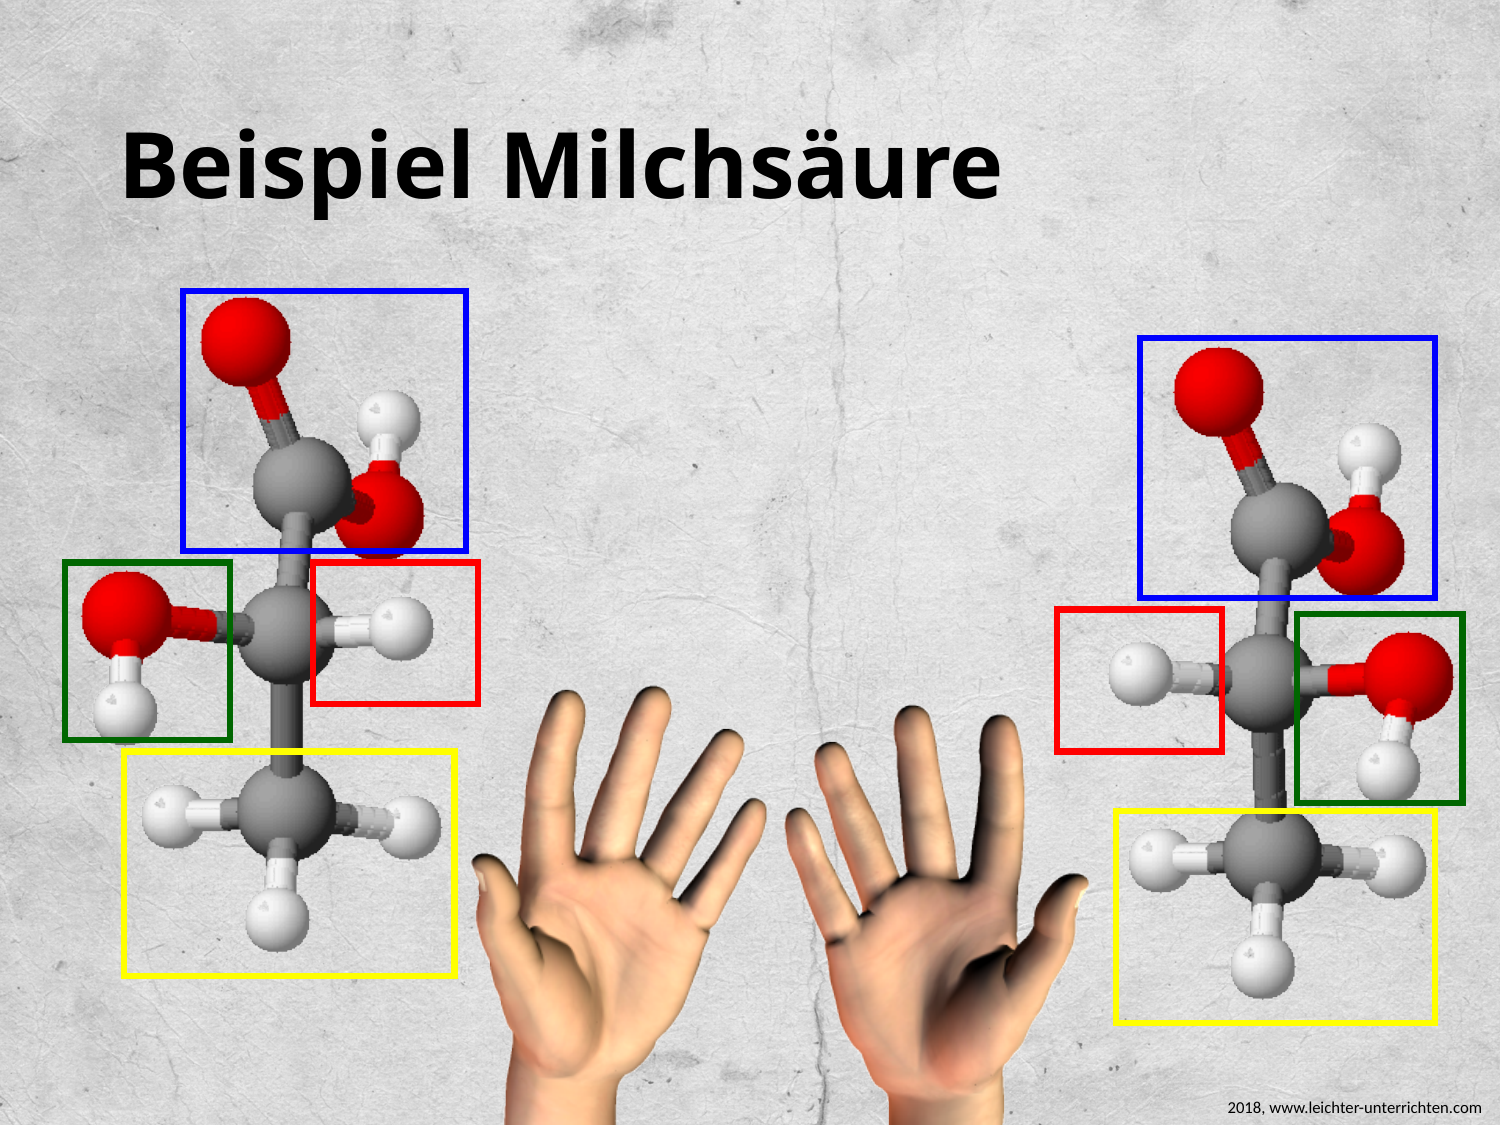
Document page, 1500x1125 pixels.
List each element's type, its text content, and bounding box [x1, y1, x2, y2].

picture [0, 0, 1500, 1125]
title Beispiel Milchsäure [103, 59, 1397, 278]
